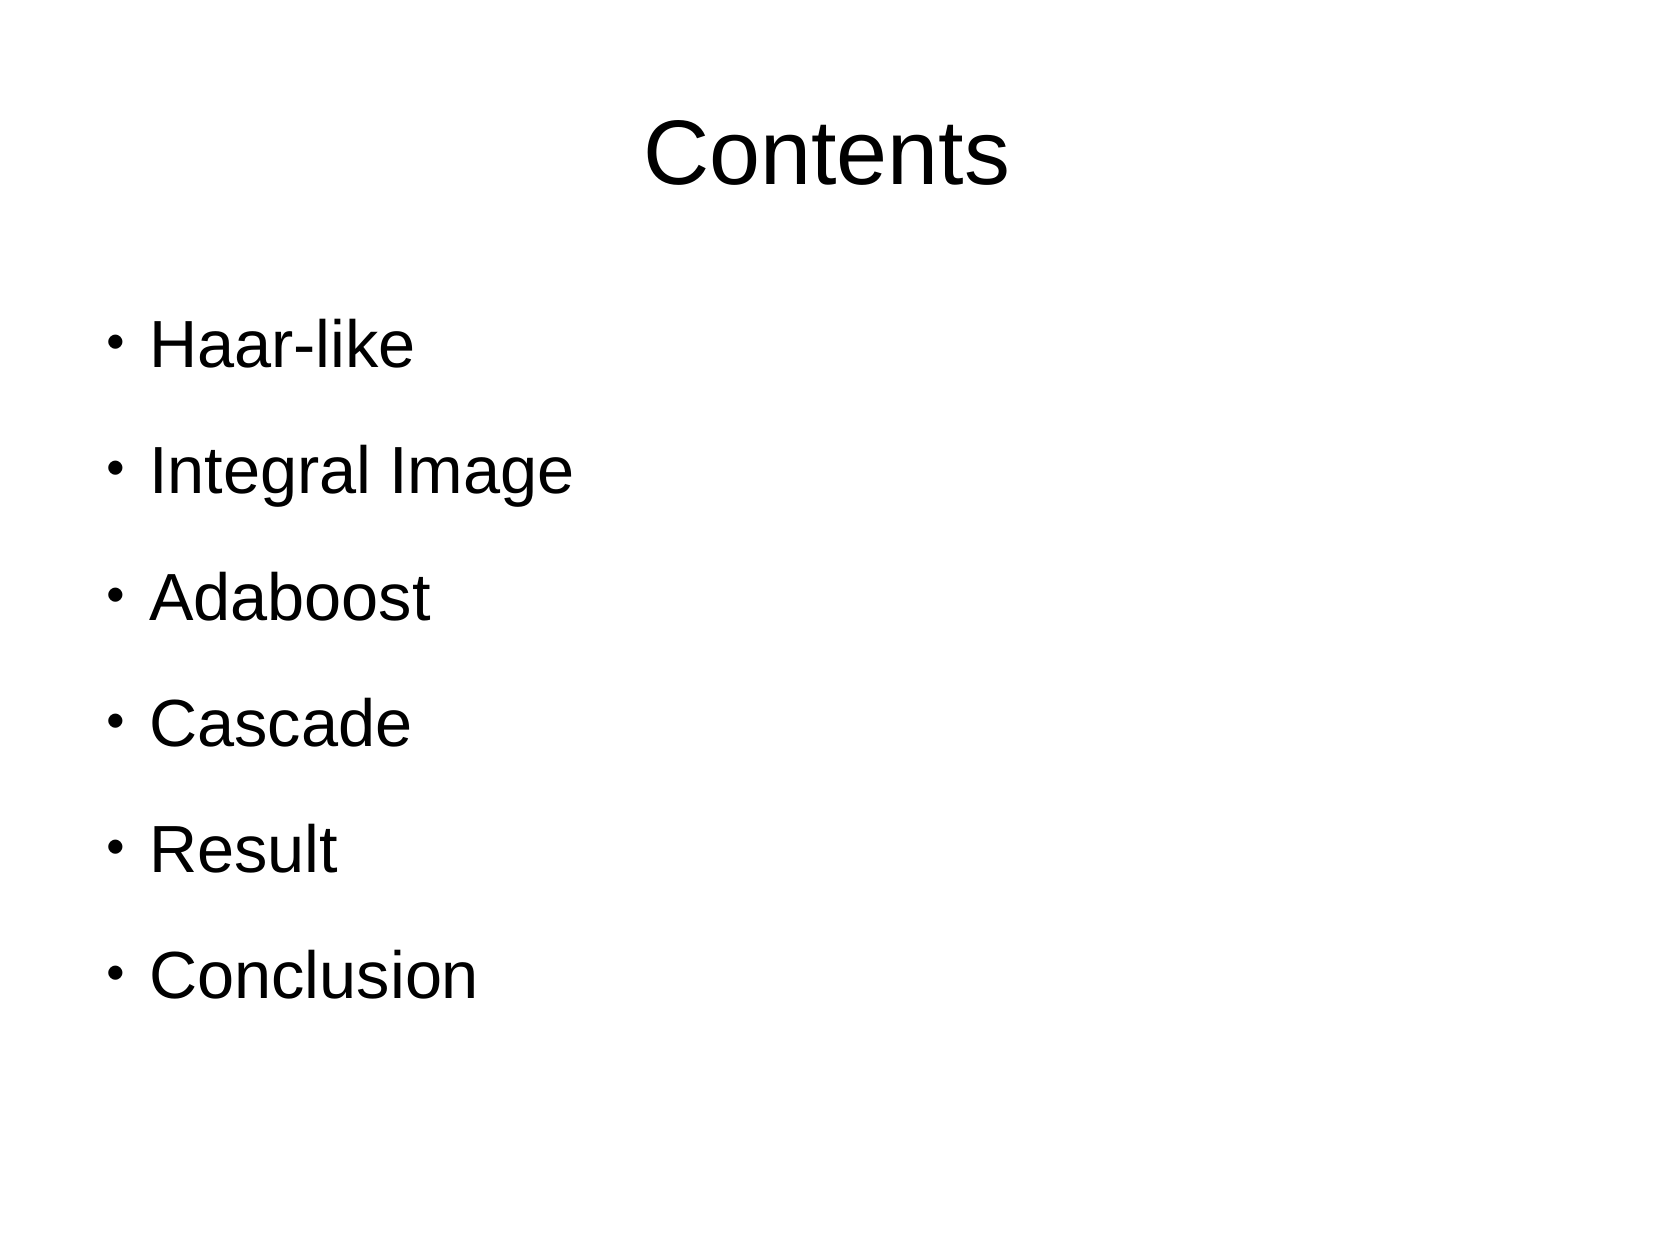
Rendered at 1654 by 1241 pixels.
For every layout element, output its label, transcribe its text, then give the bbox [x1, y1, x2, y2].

list ・Haar-like ・Integral Image ・Adaboost ・Cascade ・Result ・Conclusion [82, 290, 1571, 1109]
title Contents [82, 49, 1571, 257]
